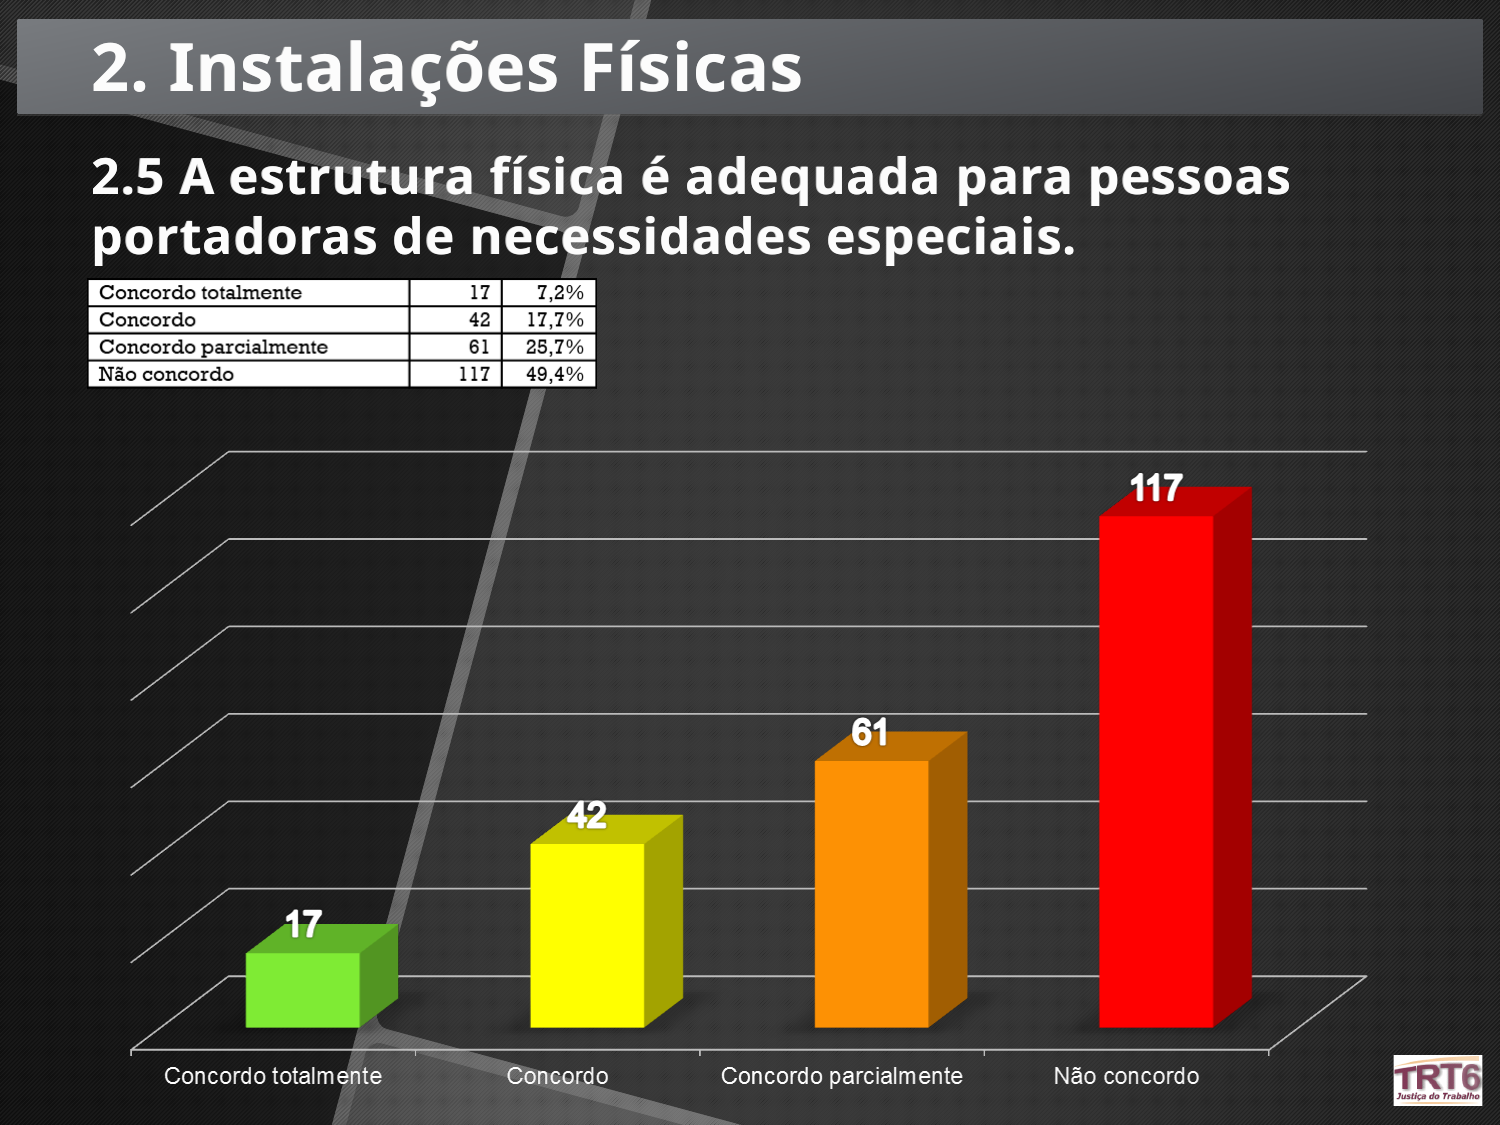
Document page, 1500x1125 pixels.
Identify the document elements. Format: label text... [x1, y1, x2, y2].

text_box [18, 19, 1482, 114]
text_box 2. Instalações Físicas [77, 18, 1270, 113]
picture [87, 273, 597, 399]
chart [60, 414, 1440, 1115]
picture [1440, 1055, 1483, 1106]
text_box 2.5 A estrutura física é adequada para pessoas portadoras de necessidades especiais. [77, 137, 1447, 272]
